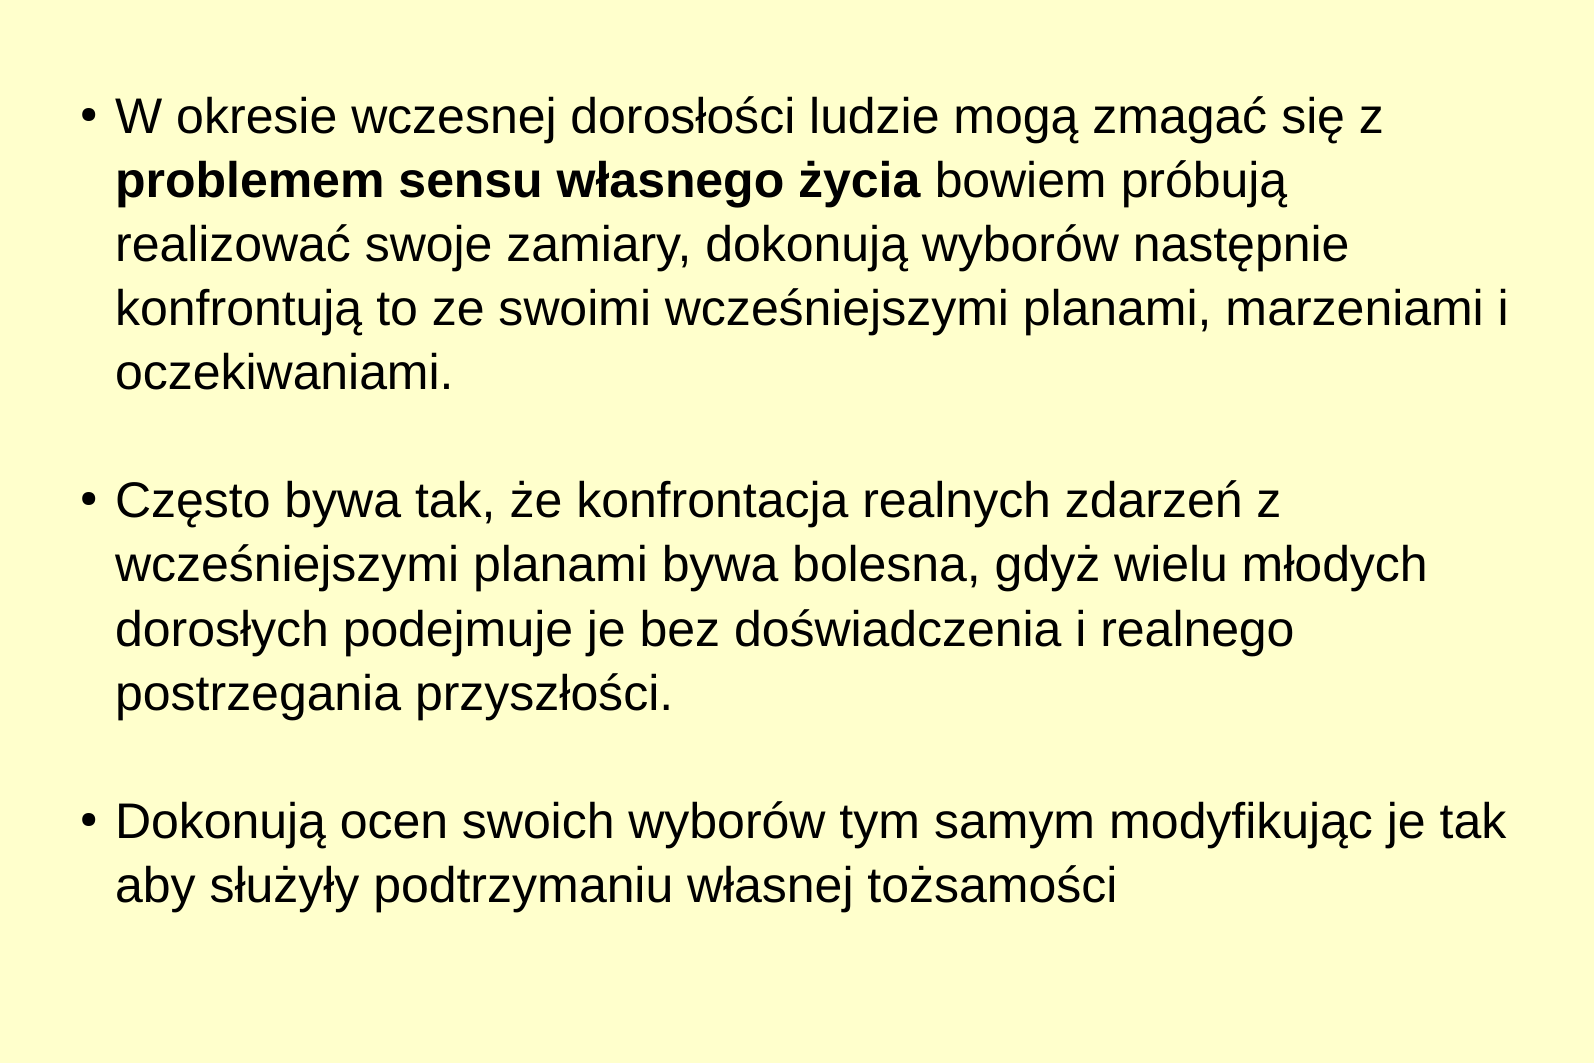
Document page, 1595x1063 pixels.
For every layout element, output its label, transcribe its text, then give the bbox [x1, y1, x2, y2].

subtitle W okresie wczesnej dorosłości ludzie mogą zmagać się z problemem sensu własnego życia bowiem próbują realizować swoje zamiary, dokonują wyborów następnie konfrontują to ze swoimi wcześniejszymi planami, marzeniami i oczekiwaniami. Często bywa tak, że konfrontacja realnych zdarzeń z wcześniejszymi planami bywa bolesna, gdyż wielu młodych dorosłych podejmuje je bez doświadczenia i realnego postrzegania przyszłości. Dokonują ocen swoich wyborów tym samym modyfikując je tak aby służyły podtrzymaniu własnej tożsamości [79, 42, 1515, 951]
